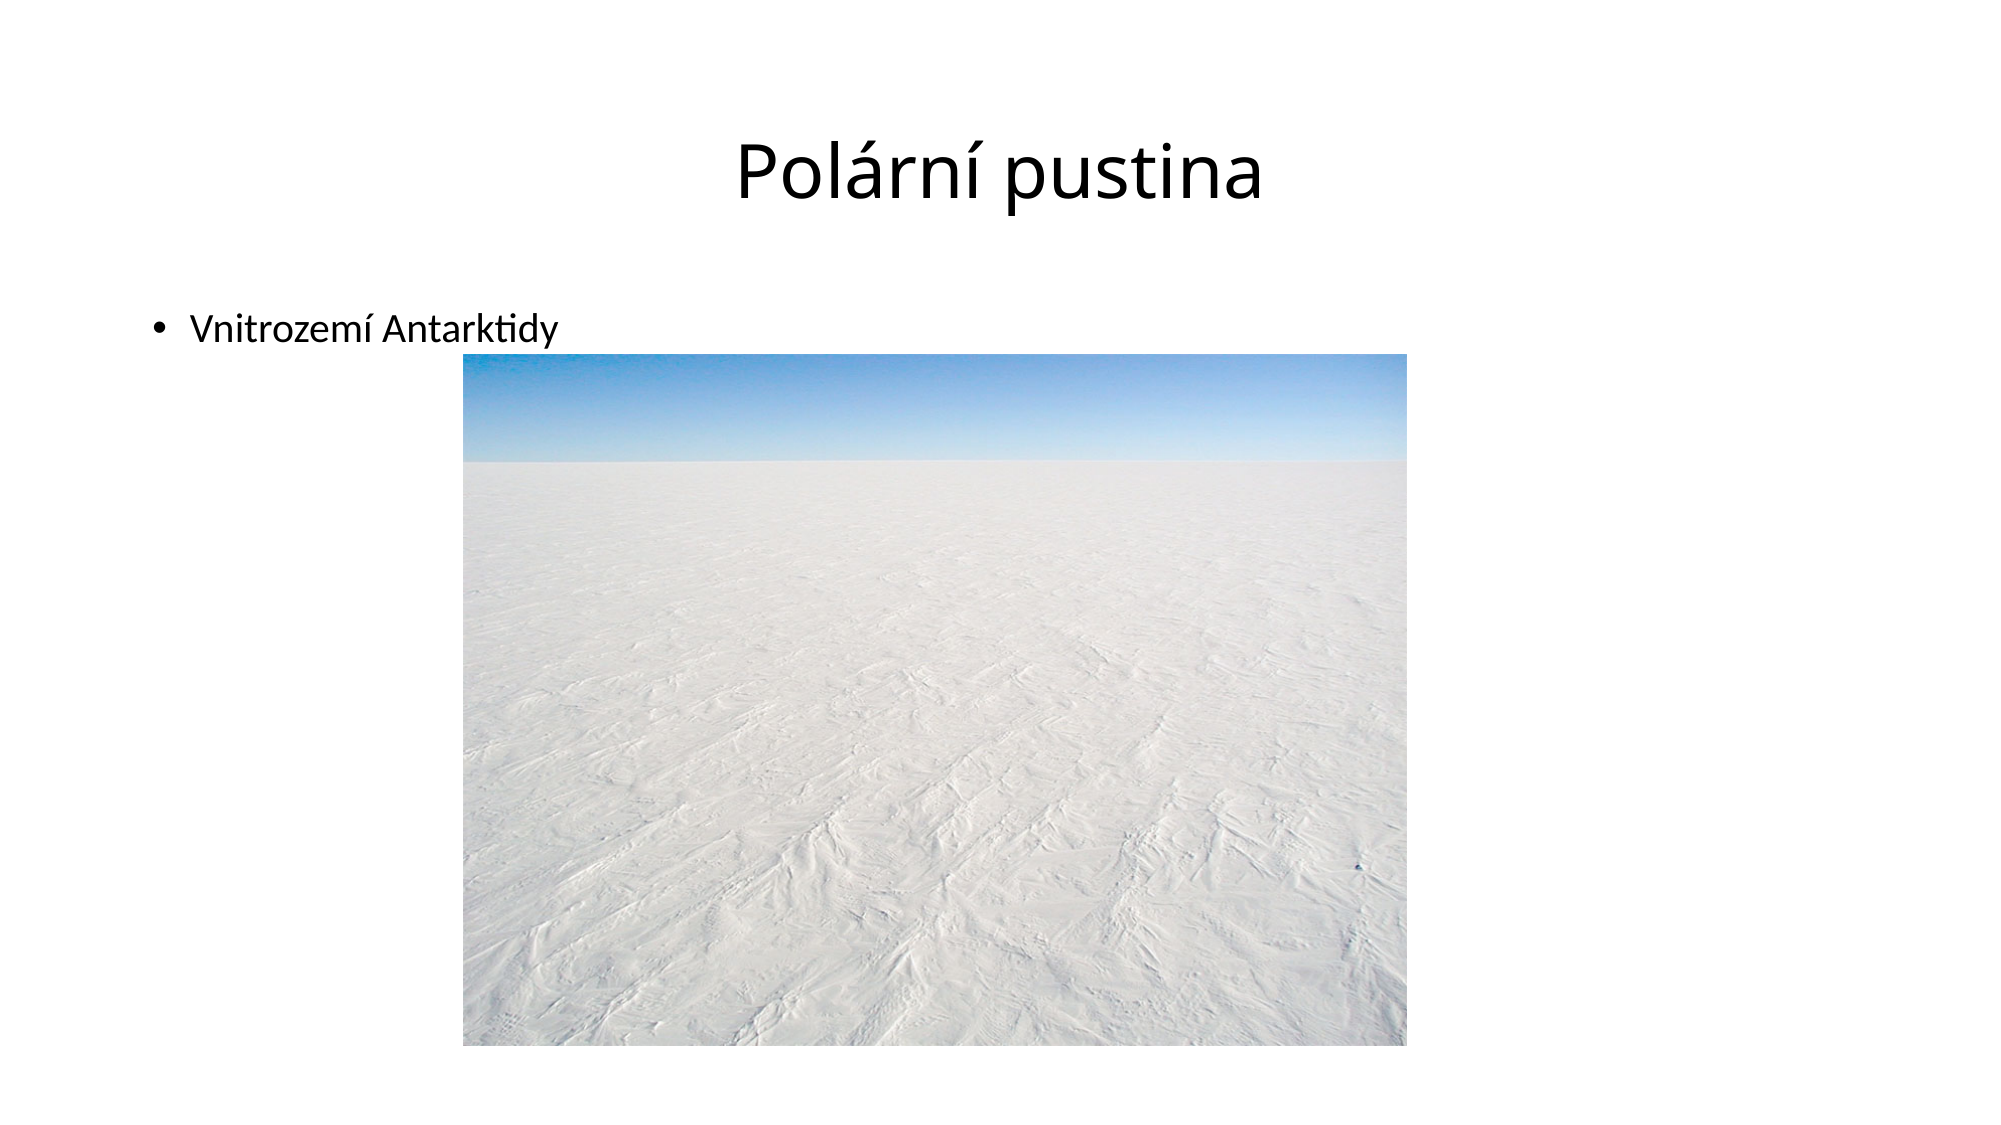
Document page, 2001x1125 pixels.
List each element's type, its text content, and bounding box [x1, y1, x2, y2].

picture [463, 354, 1407, 1047]
title Polární pustina [137, 59, 1863, 278]
list Vnitrozemí Antarktidy [137, 299, 1863, 1014]
